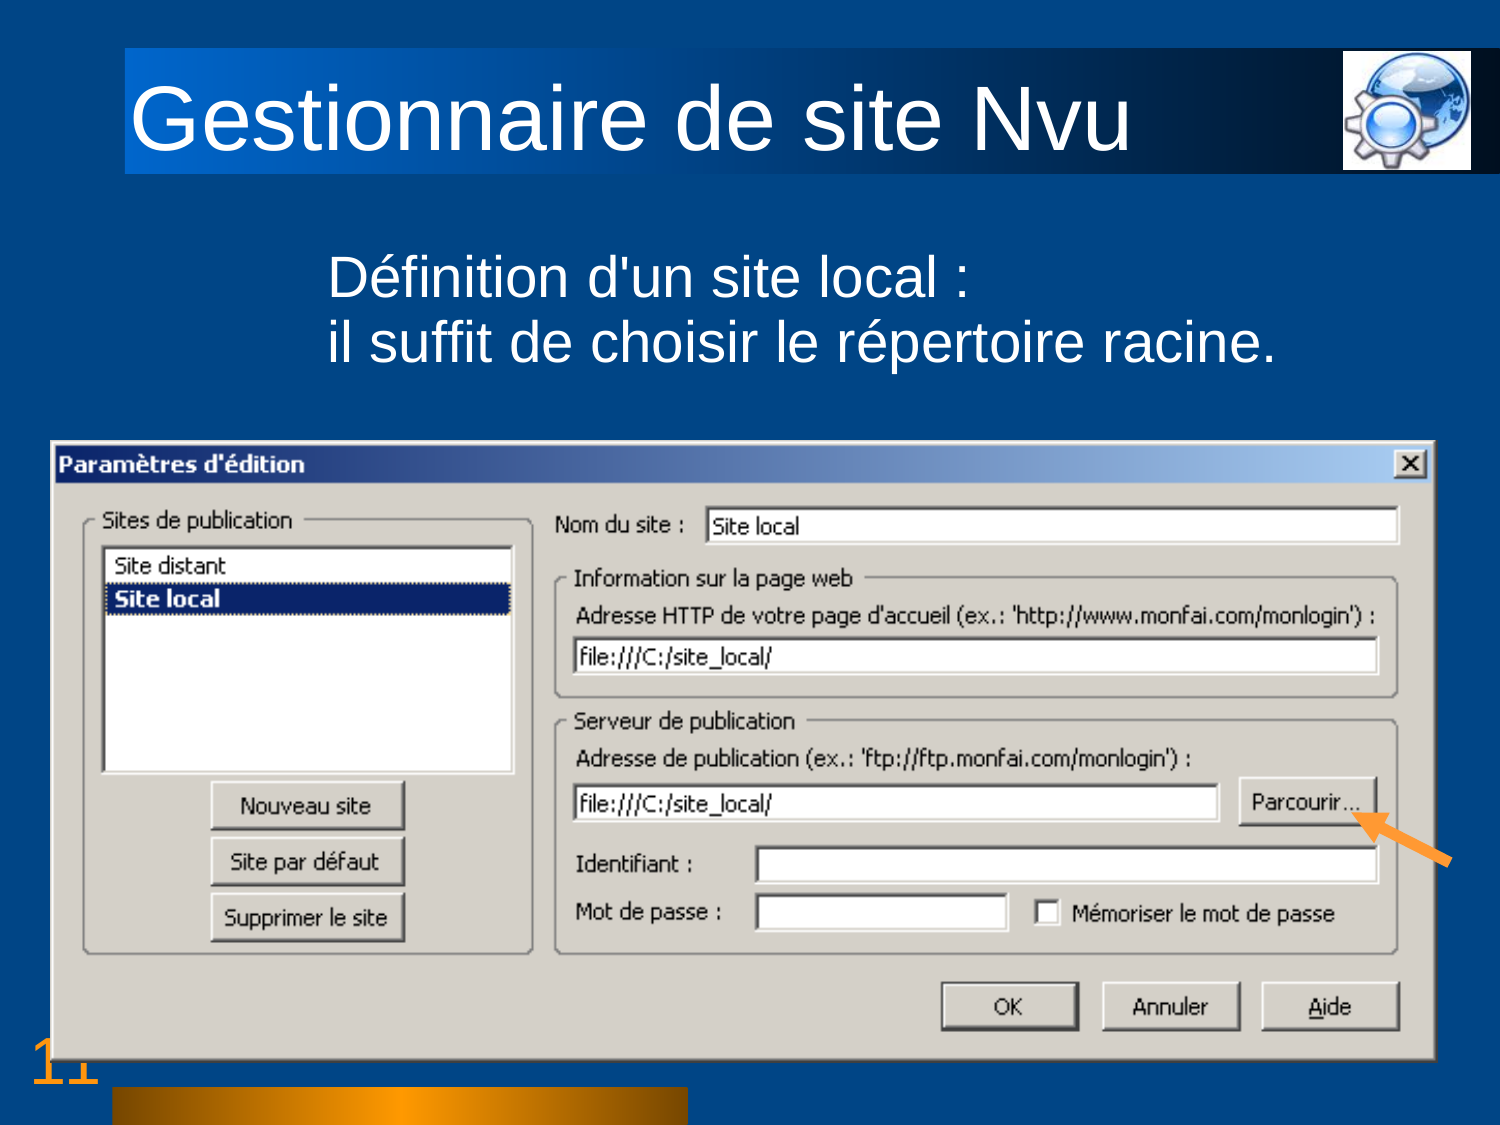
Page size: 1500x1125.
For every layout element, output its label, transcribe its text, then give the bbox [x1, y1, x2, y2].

title Gestionnaire de site Nvu [115, 24, 1391, 213]
text_box Définition d'un site local : il suffit de choisir le répertoire racine. [312, 237, 1295, 384]
picture [50, 440, 1438, 1063]
picture [1391, 51, 1471, 170]
